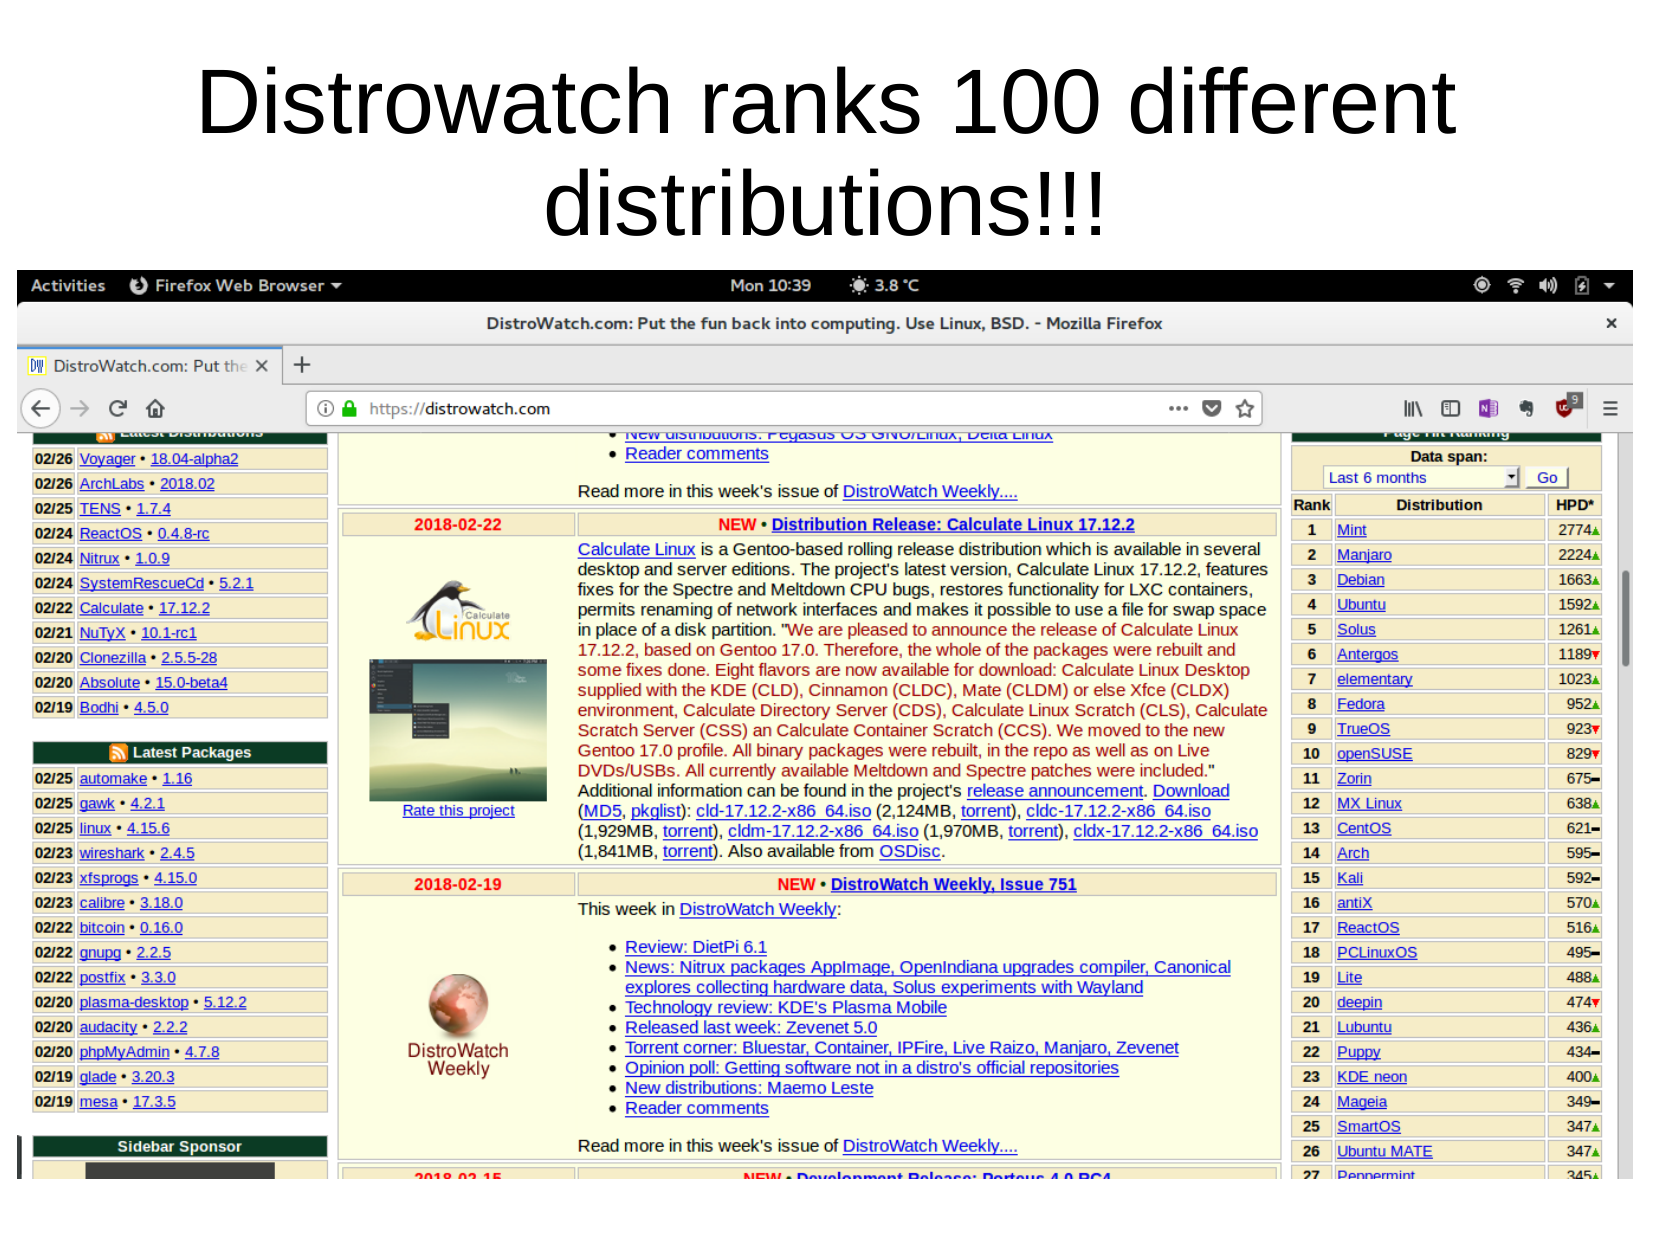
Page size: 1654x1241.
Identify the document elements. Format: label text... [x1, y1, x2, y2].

title Distrowatch ranks 100 different distributions!!! [82, 49, 1571, 257]
picture [17, 270, 1633, 1179]
